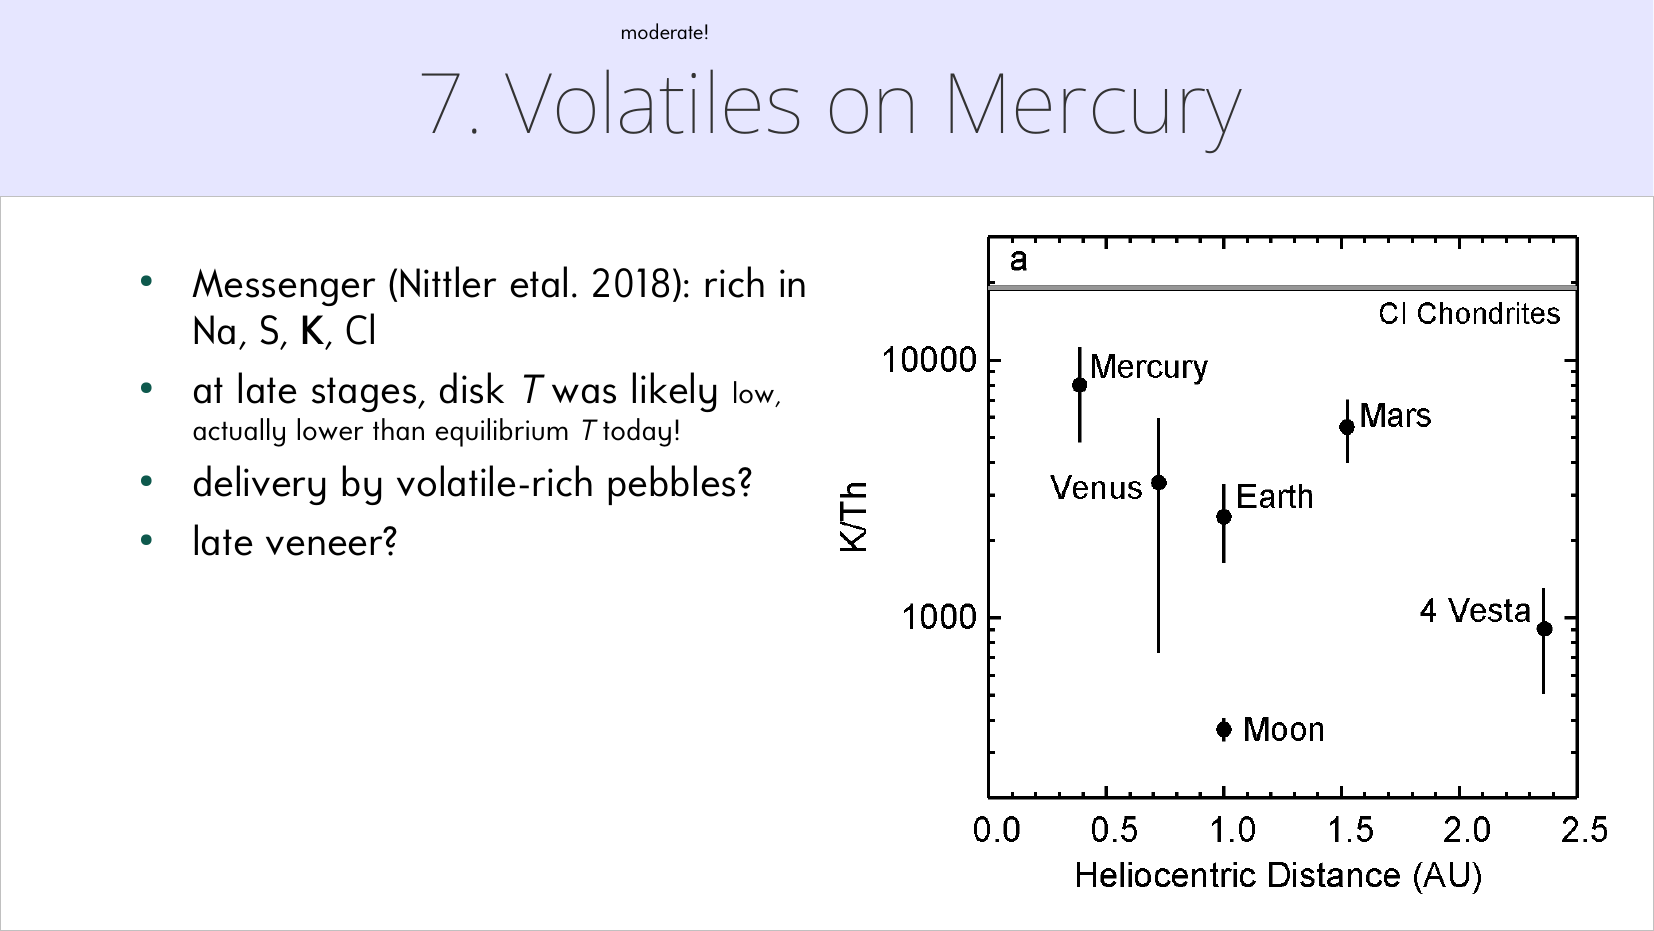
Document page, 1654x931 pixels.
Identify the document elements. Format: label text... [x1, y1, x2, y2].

title 7. Volatiles on Mercury [124, 23, 1537, 179]
picture [840, 235, 1607, 894]
text_box moderate! [605, 12, 725, 52]
list Messenger (Nittler etal. 2018): rich in Na, S, K, Cl at late stages, disk T was likely low, actually lower than equilibrium T today! delivery by volatile-rich pebbles? late veneer? [121, 258, 826, 798]
